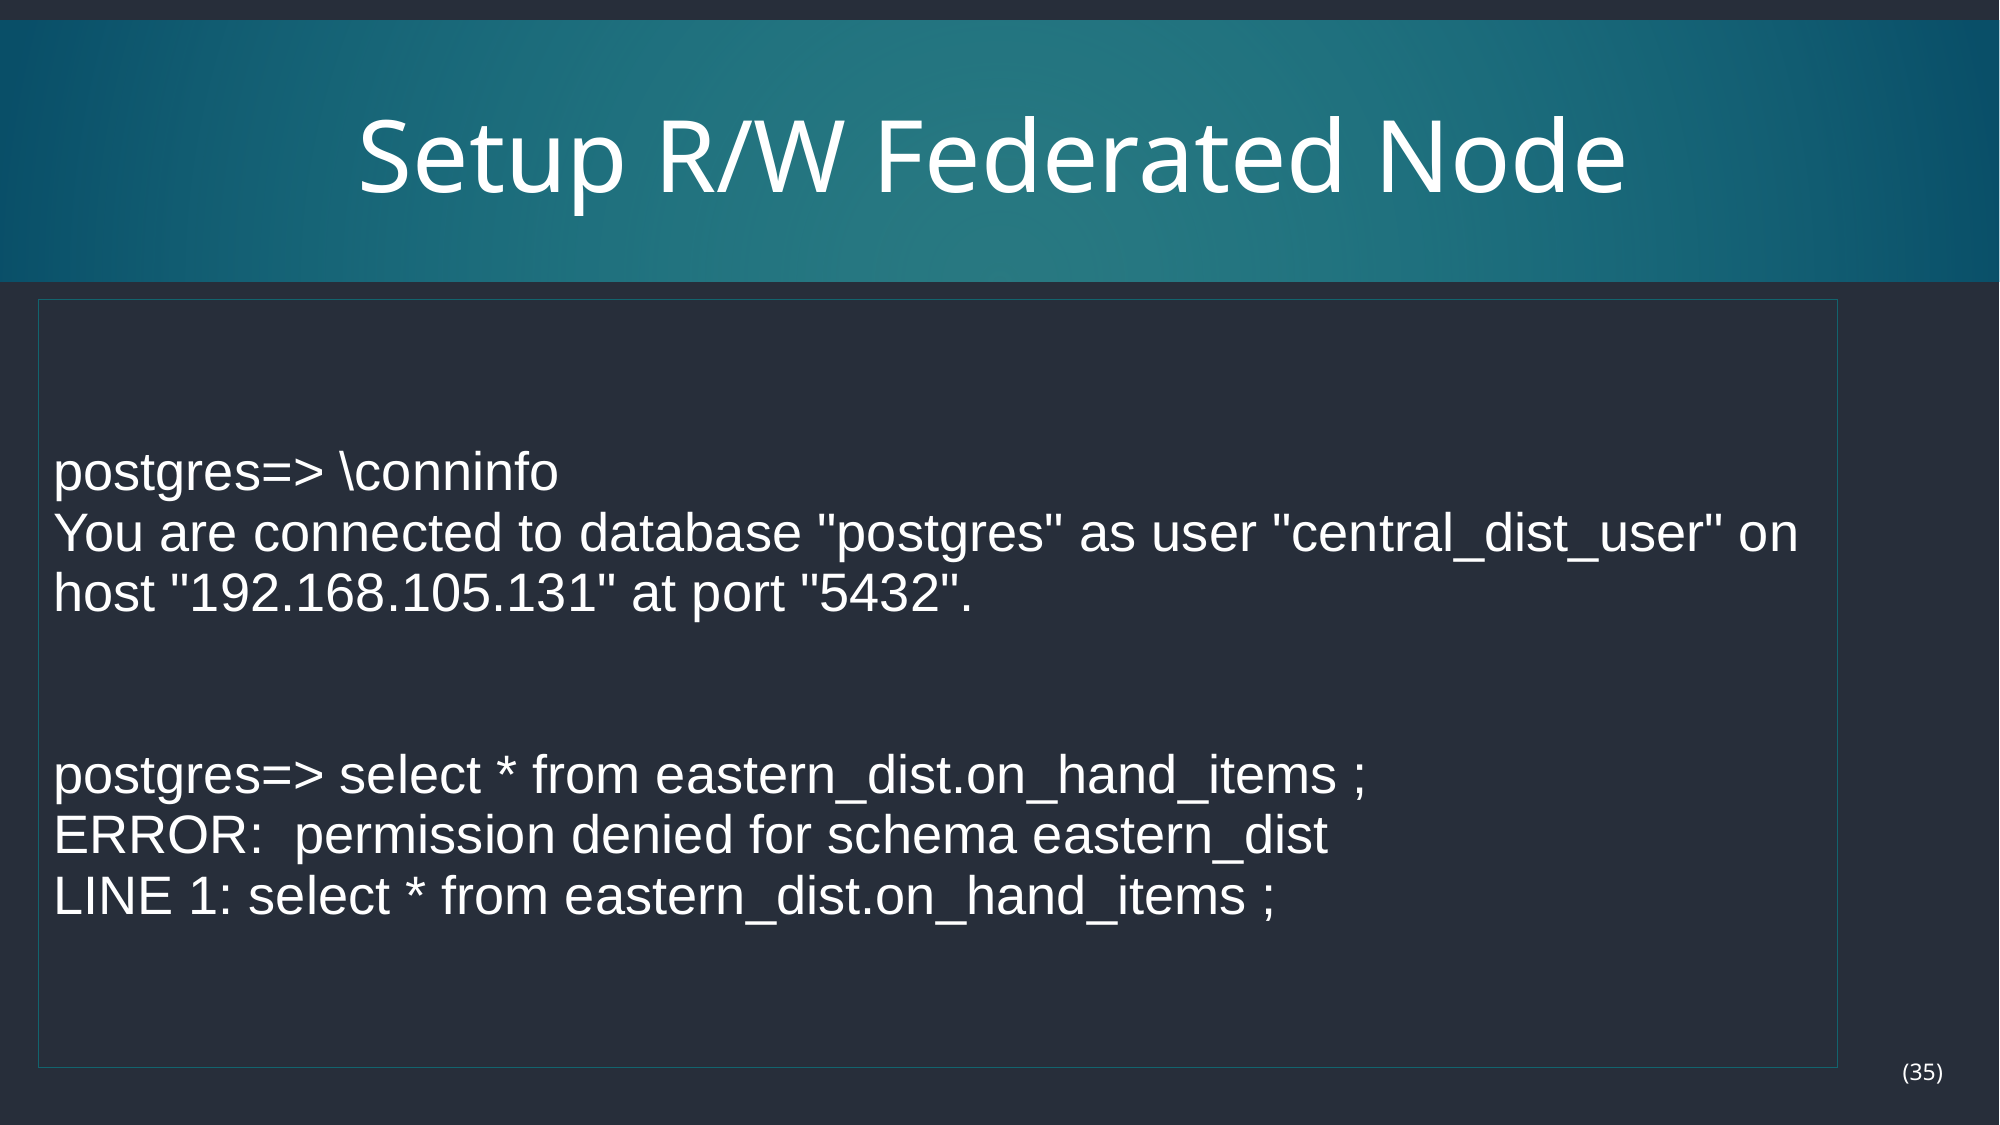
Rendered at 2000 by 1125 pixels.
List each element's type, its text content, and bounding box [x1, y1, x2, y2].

text_box [0, 20, 2000, 282]
slide_number (<number>) [1508, 1042, 1959, 1103]
text_box postgres=> \conninfo You are connected to database "postgres" as user "central_dist_user" on host "192.168.105.131" at port "5432". postgres=> select * from eastern_dist.on_hand_items ; ERROR: permission denied for schema eastern_dist LINE 1: select * from eastern_dist.on_hand_items ; [38, 299, 1838, 1068]
text_box Setup R/W Federated Node [37, 85, 1950, 220]
